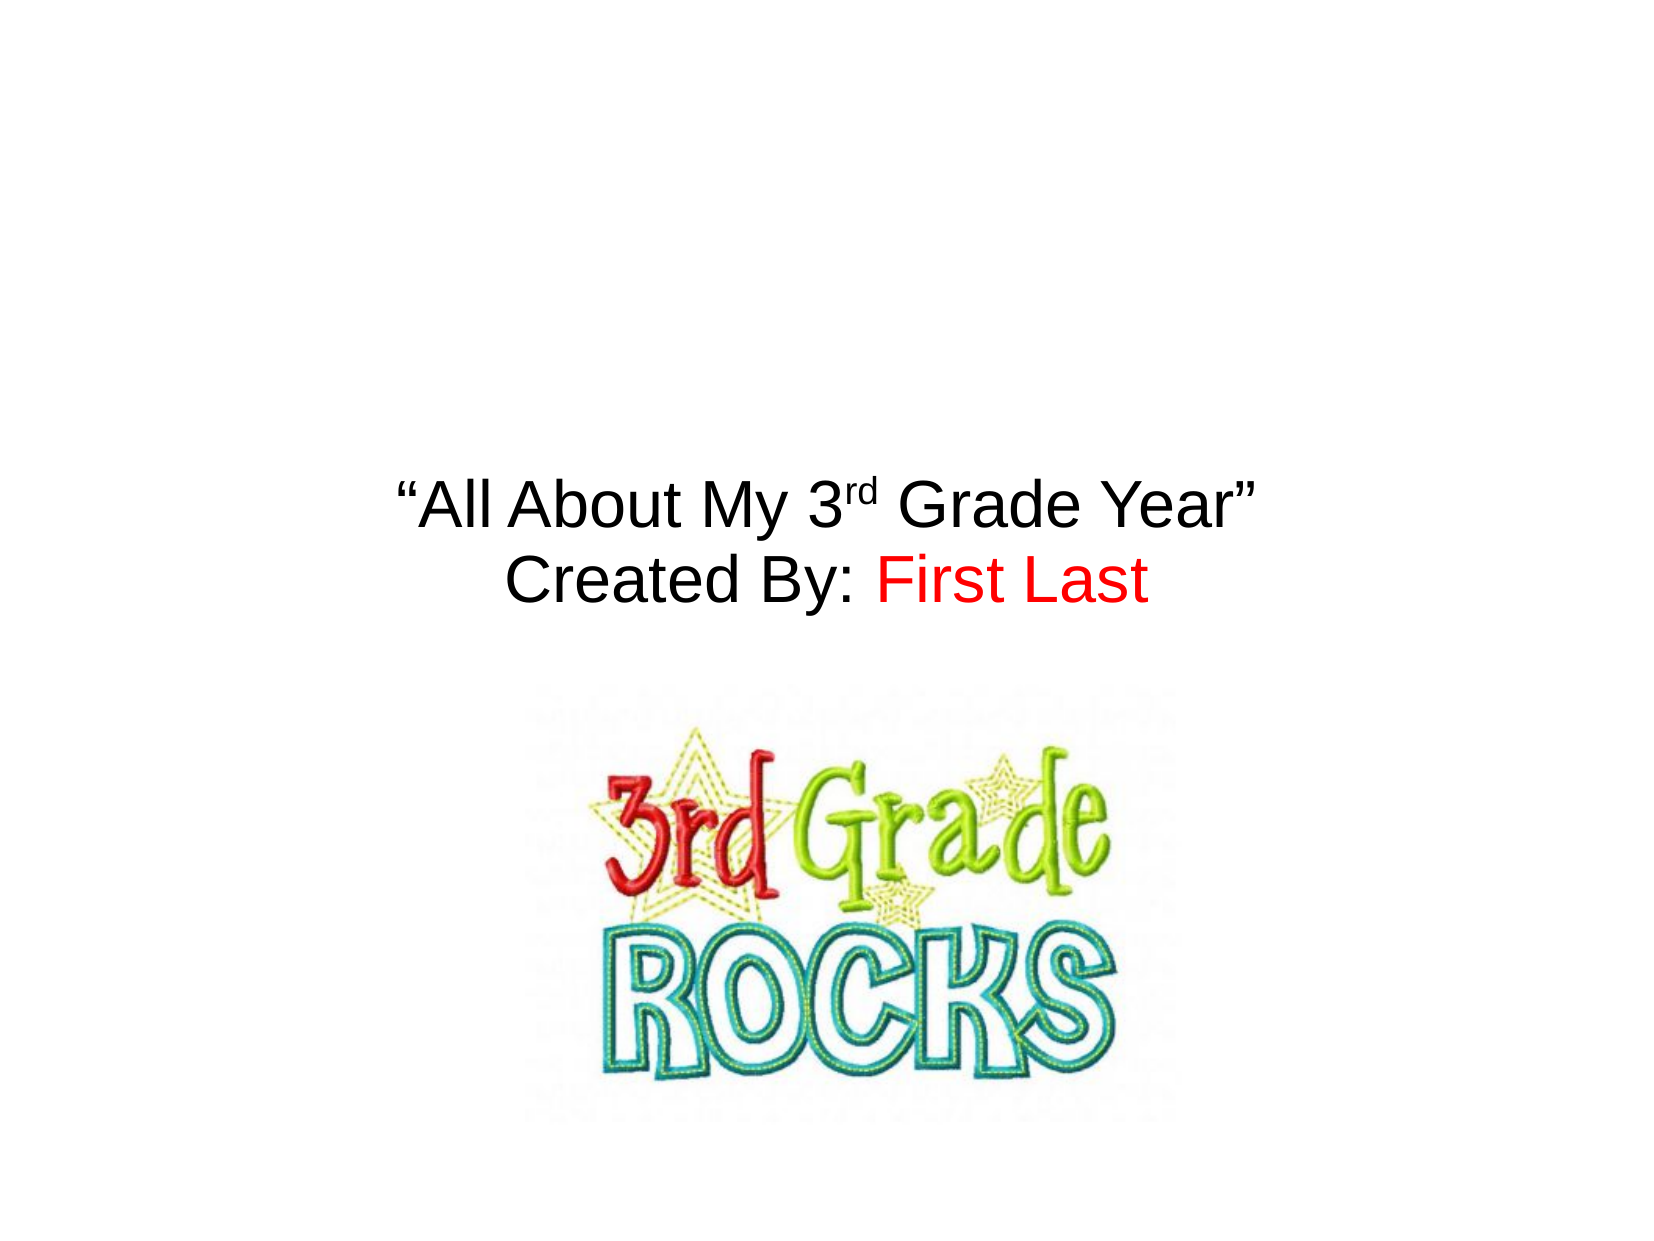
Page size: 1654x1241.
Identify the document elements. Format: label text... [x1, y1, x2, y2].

picture [525, 684, 1182, 1126]
subtitle “All About My 3rd Grade Year” Created By: First Last [82, 56, 1571, 1102]
